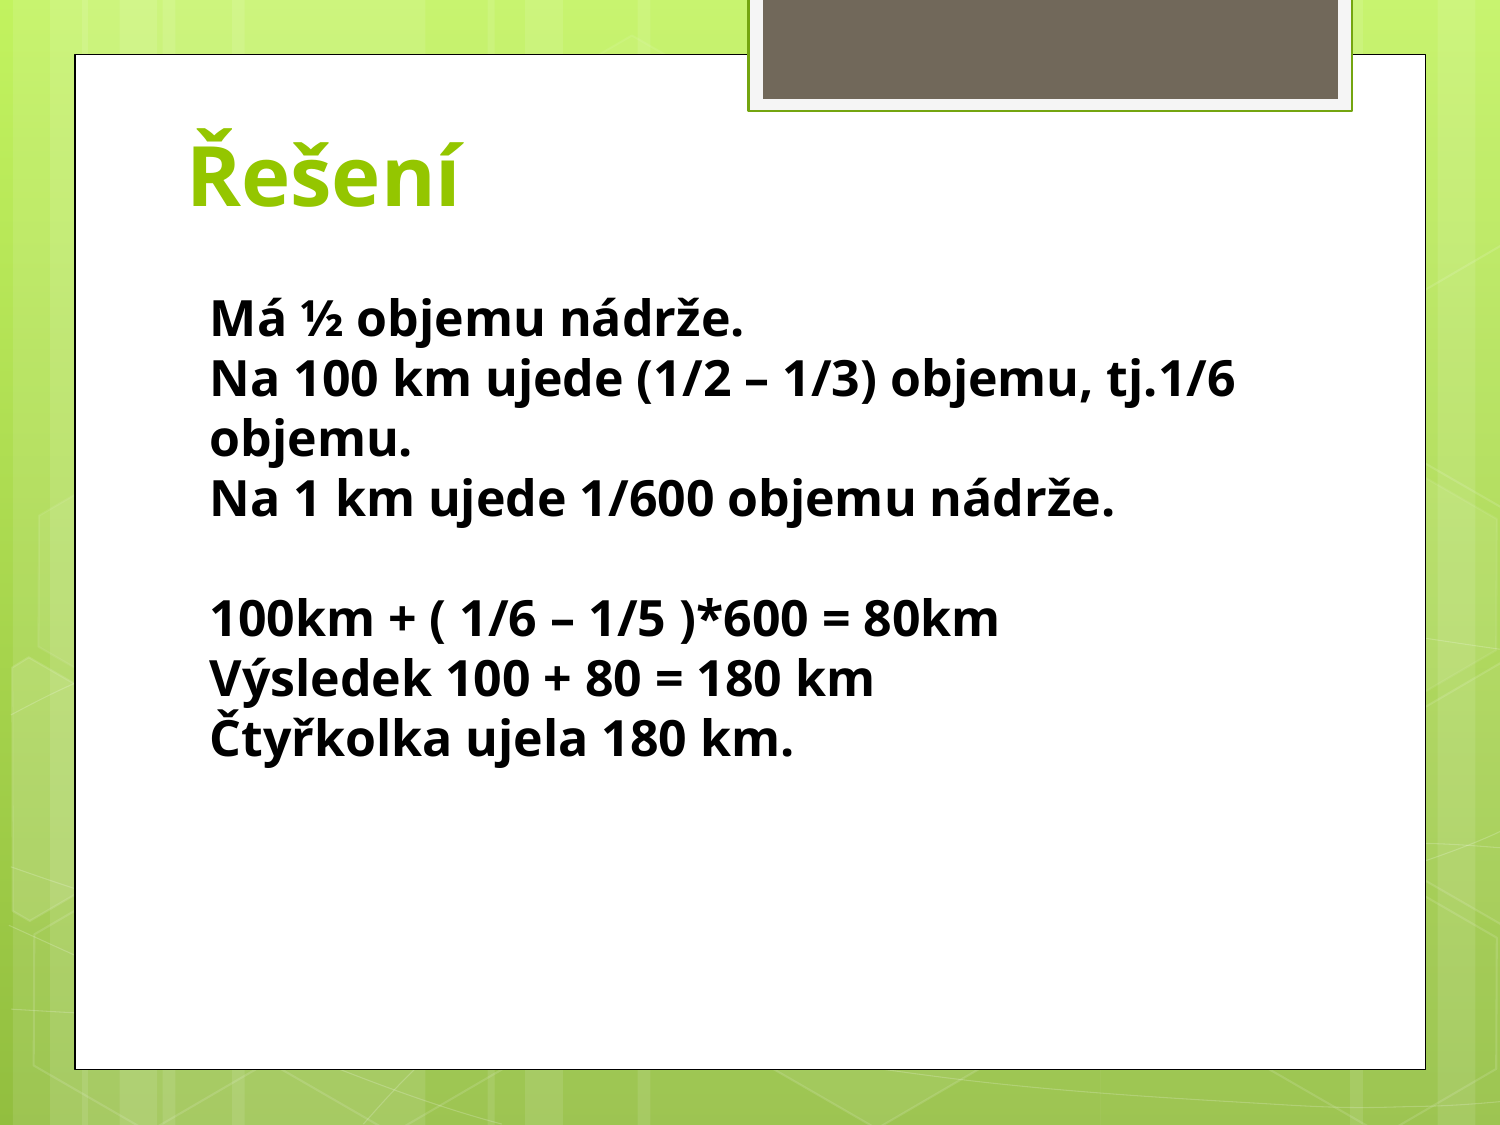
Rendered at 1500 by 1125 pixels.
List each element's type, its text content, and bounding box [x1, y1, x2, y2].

text_box Má ½ objemu nádrže. Na 100 km ujede (1/2 – 1/3) objemu, tj.1/6 objemu. Na 1 km ujede 1/600 objemu nádrže. 100km + ( 1/6 – 1/5 )*600 = 80km Výsledek 100 + 80 = 180 km Čtyřkolka ujela 180 km. [194, 278, 1306, 785]
title Řešení [171, 42, 1415, 231]
